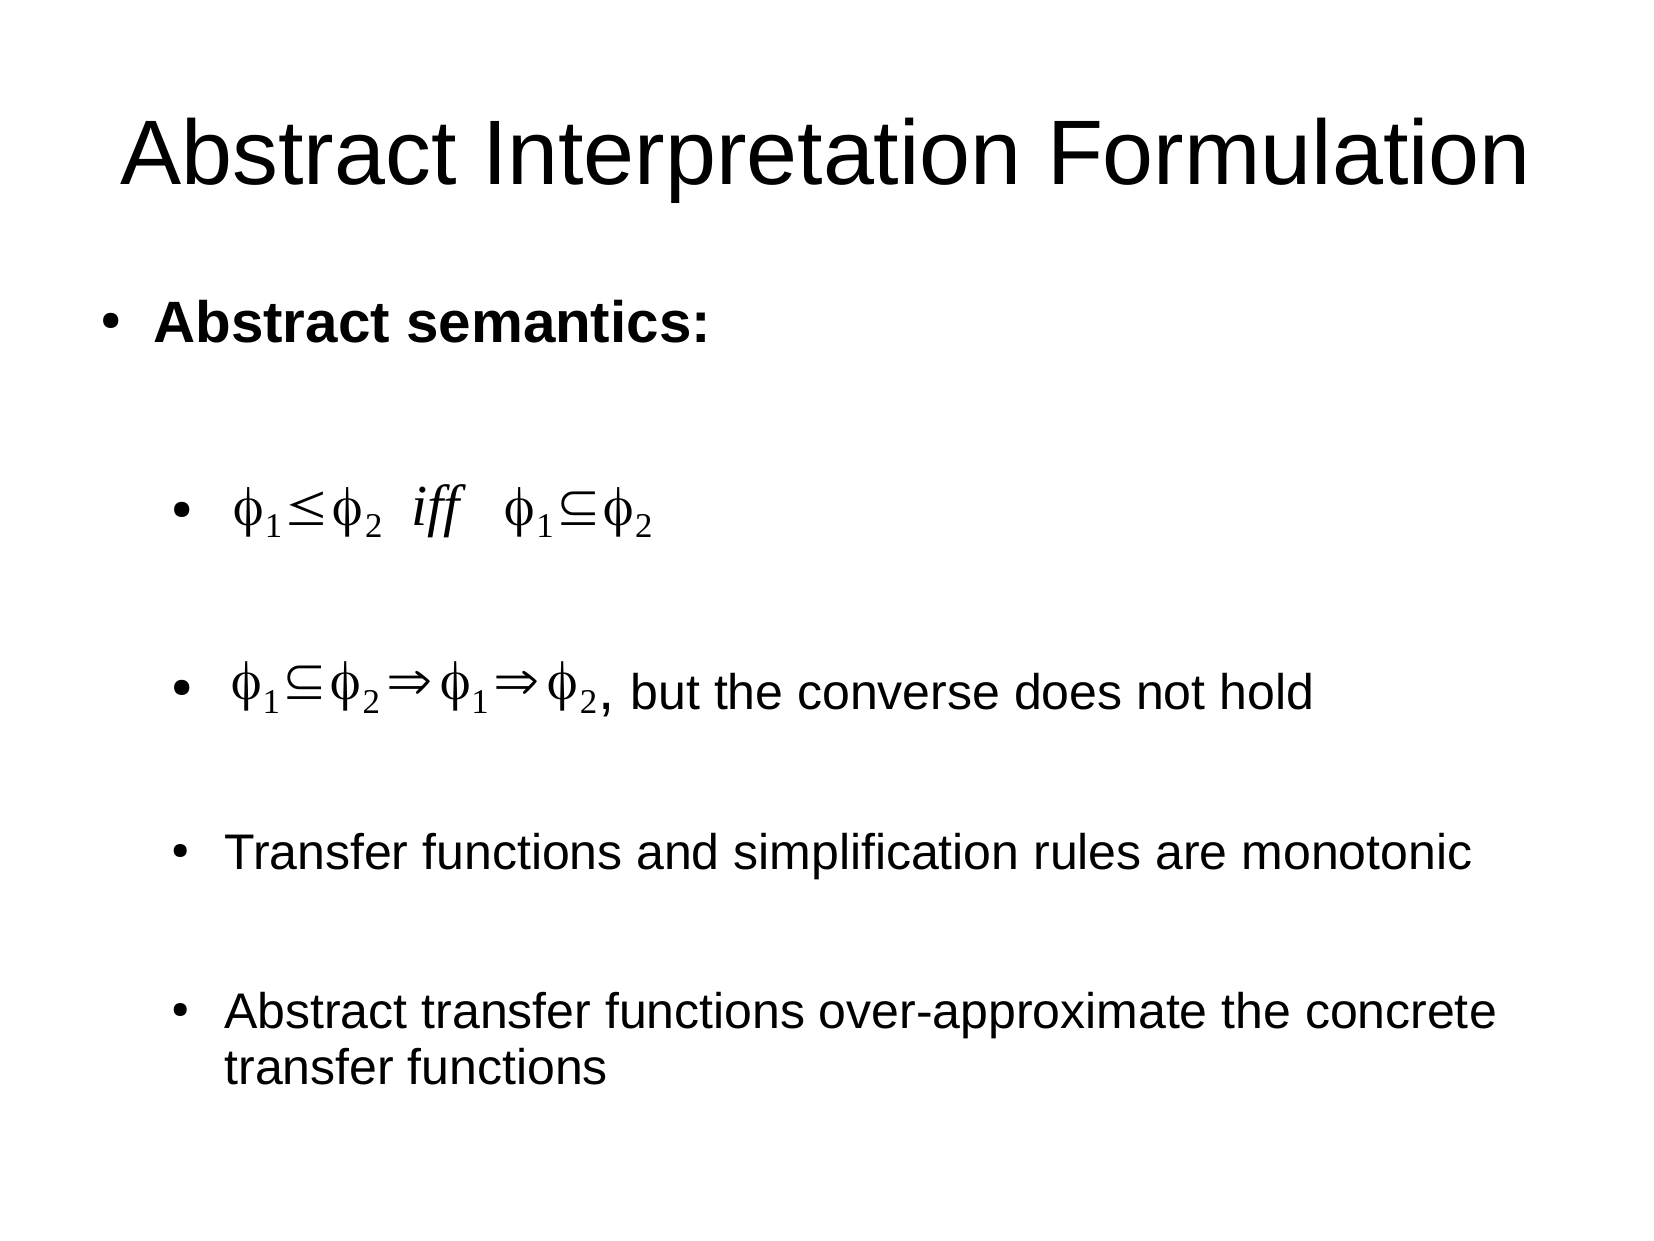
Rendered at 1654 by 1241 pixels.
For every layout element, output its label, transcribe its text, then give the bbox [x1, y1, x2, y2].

chart [226, 472, 659, 547]
list Abstract semantics: , but the converse does not hold Transfer functions and simplification rules are monotonic Abstract transfer functions over-approximate the concrete transfer functions [82, 290, 1571, 1109]
chart [224, 647, 604, 722]
title Abstract Interpretation Formulation [82, 49, 1571, 257]
